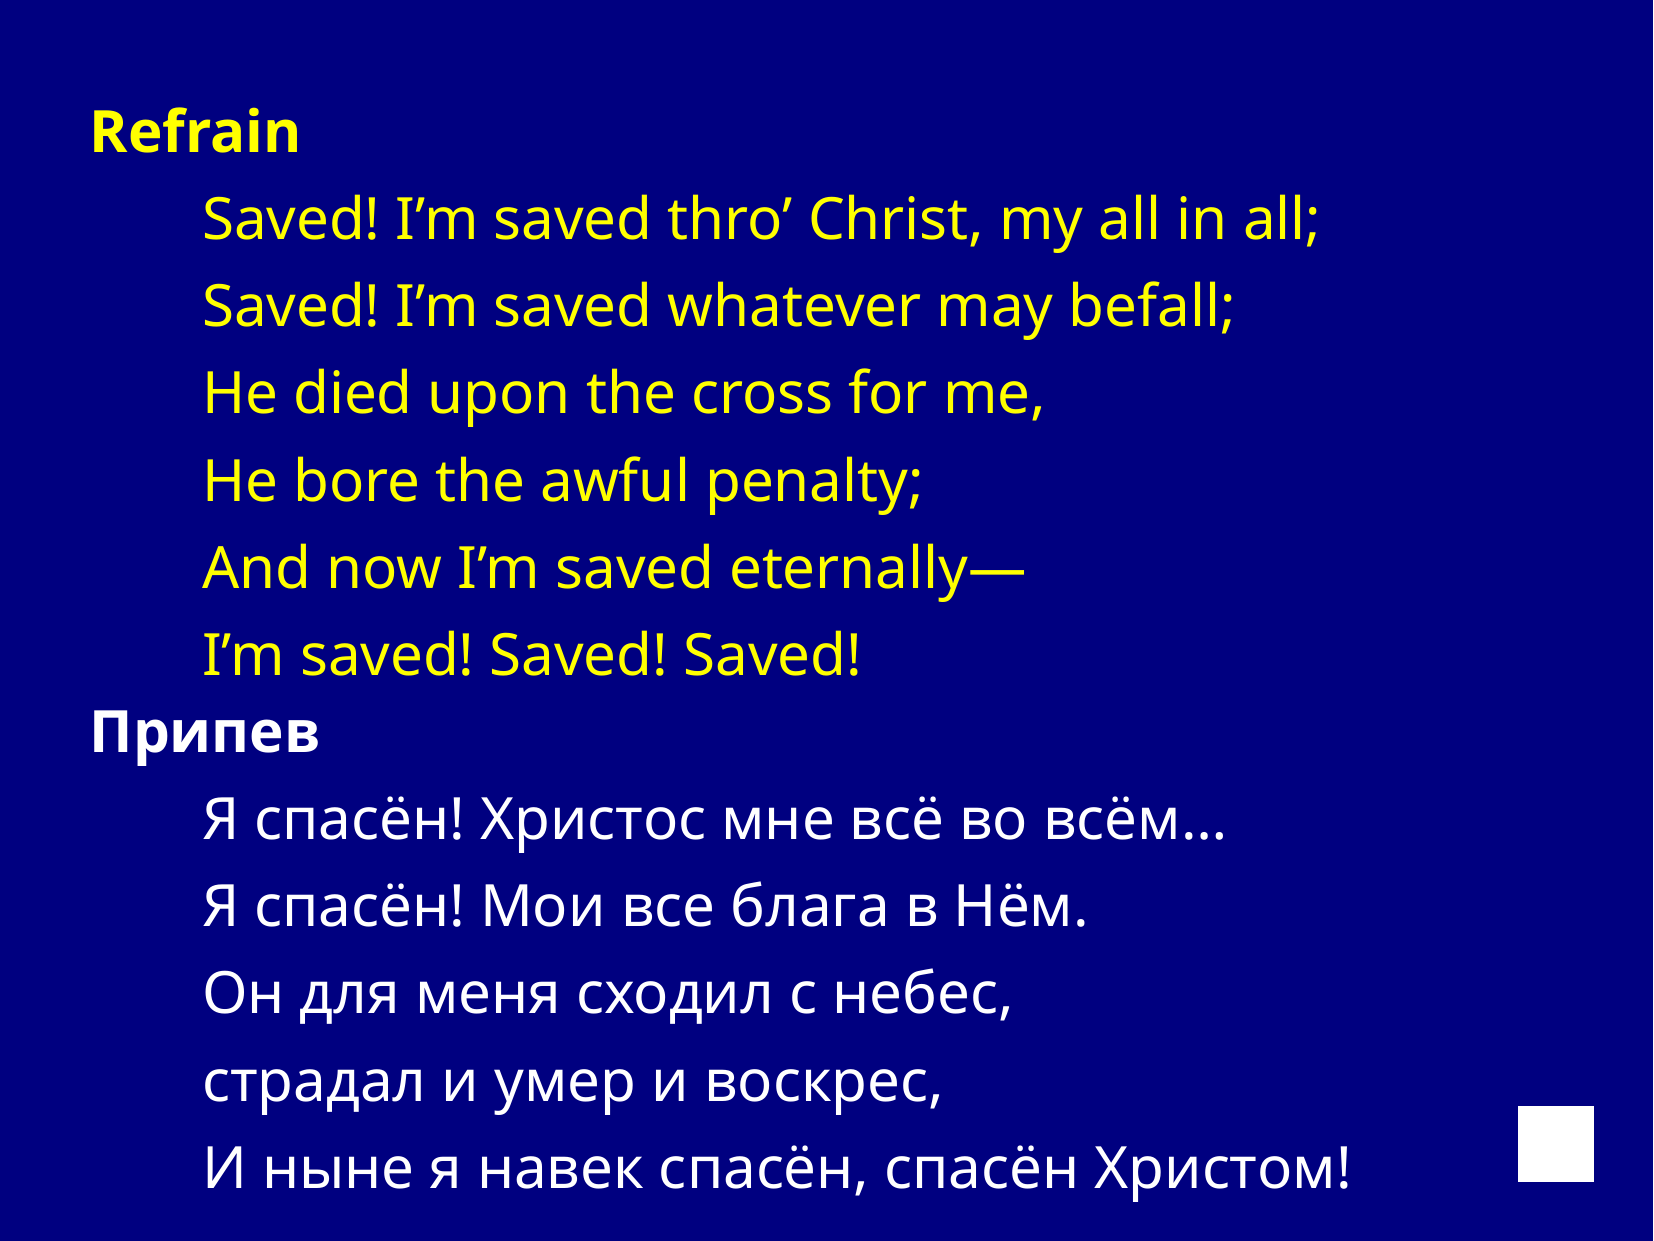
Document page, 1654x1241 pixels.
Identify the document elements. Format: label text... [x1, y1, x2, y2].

text_box Refrain Saved! I’m saved thro’ Christ, my all in all; Saved! I’m saved whatever may befall; He died upon the cross for me, He bore the awful penalty; And now I’m saved eternally— I’m saved! Saved! Saved! [75, 75, 1576, 638]
text_box [1518, 1106, 1594, 1182]
text_box Припев Я спасён! Христос мне всё во всём… Я спасён! Мои все блага в Нём. Он для меня сходил с небес, страдал и умер и воскрес, И ныне я навек спасён, спасён Христом! [75, 675, 1576, 1163]
